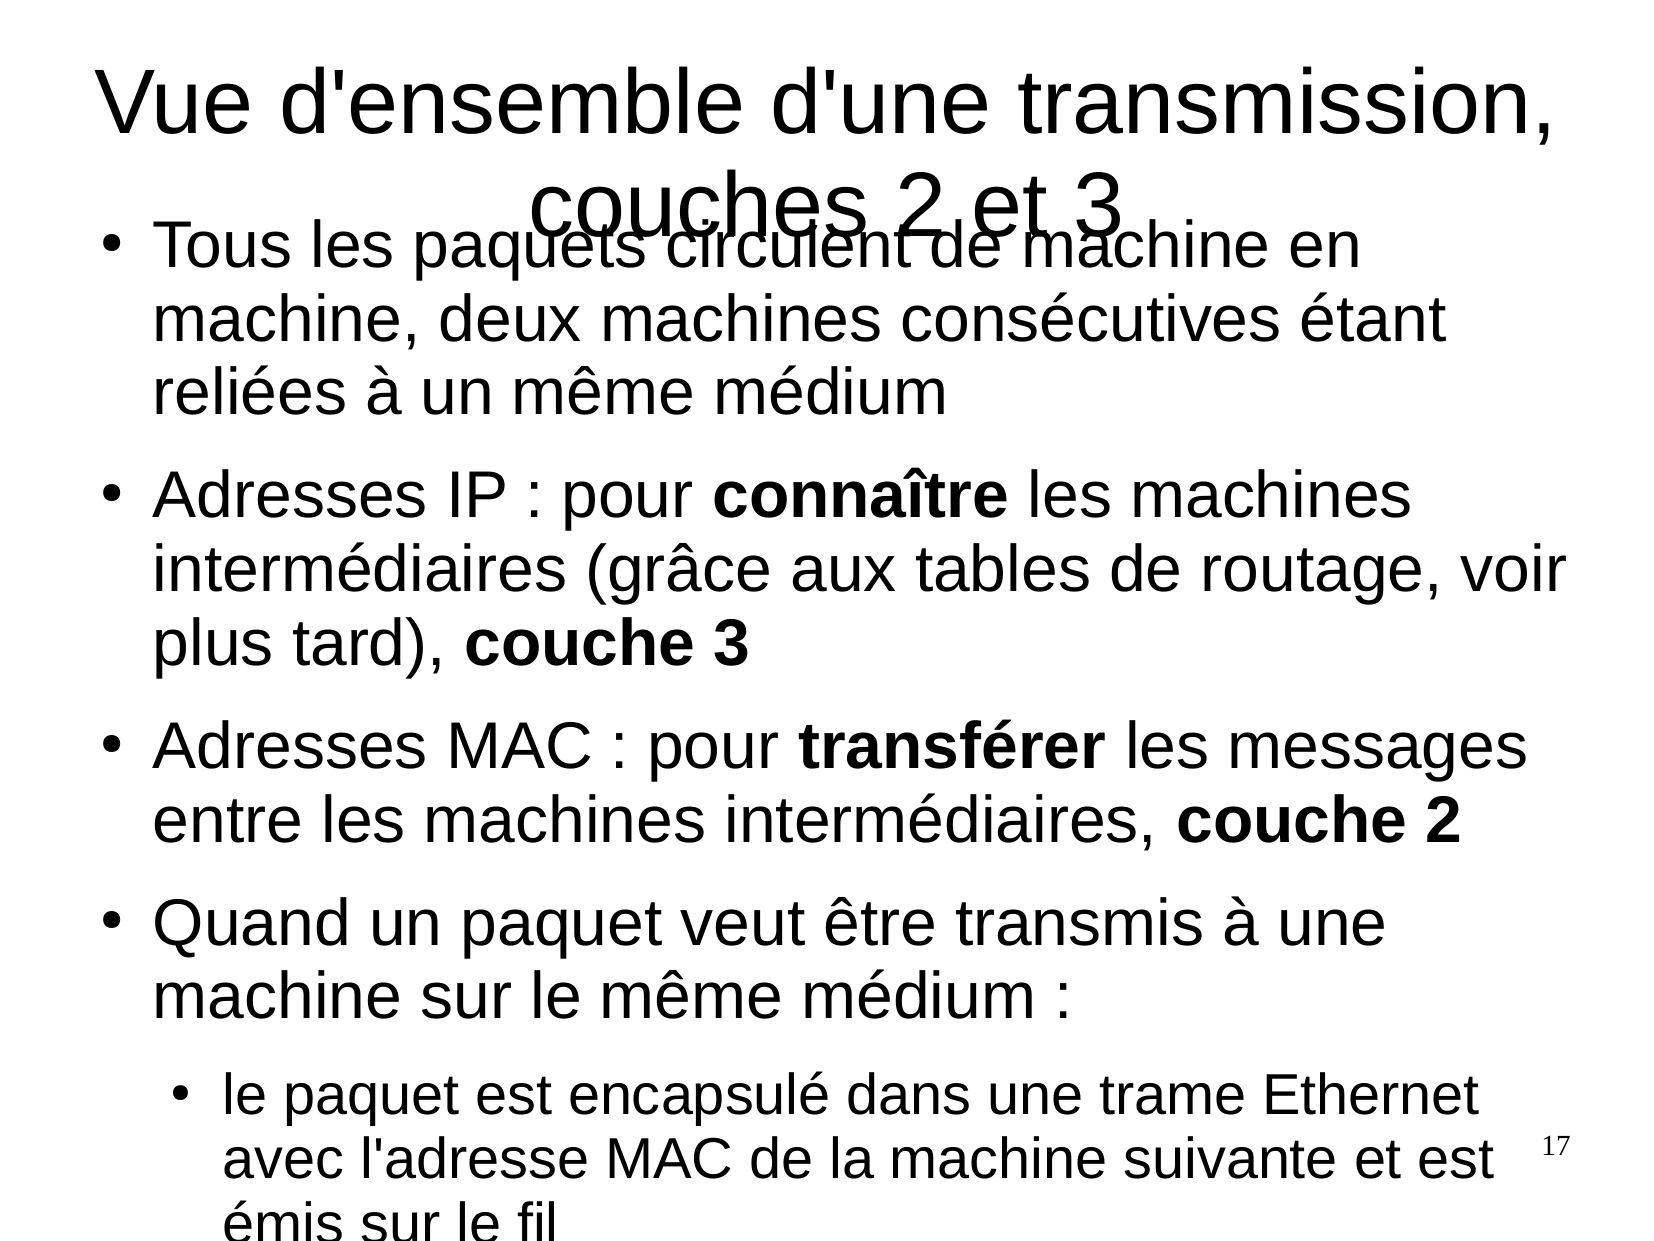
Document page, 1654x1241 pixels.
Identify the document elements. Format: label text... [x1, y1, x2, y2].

list Tous les paquets circulent de machine en machine, deux machines consécutives étant reliées à un même médium Adresses IP : pour connaître les machines intermédiaires (grâce aux tables de routage, voir plus tard), couche 3 Adresses MAC : pour transférer les messages entre les machines intermédiaires, couche 2 Quand un paquet veut être transmis à une machine sur le même médium : le paquet est encapsulé dans une trame Ethernet avec l'adresse MAC de la machine suivante et est émis sur le fil [82, 207, 1571, 1241]
title Vue d'ensemble d'une transmission, couches 2 et 3 [82, 50, 1571, 207]
